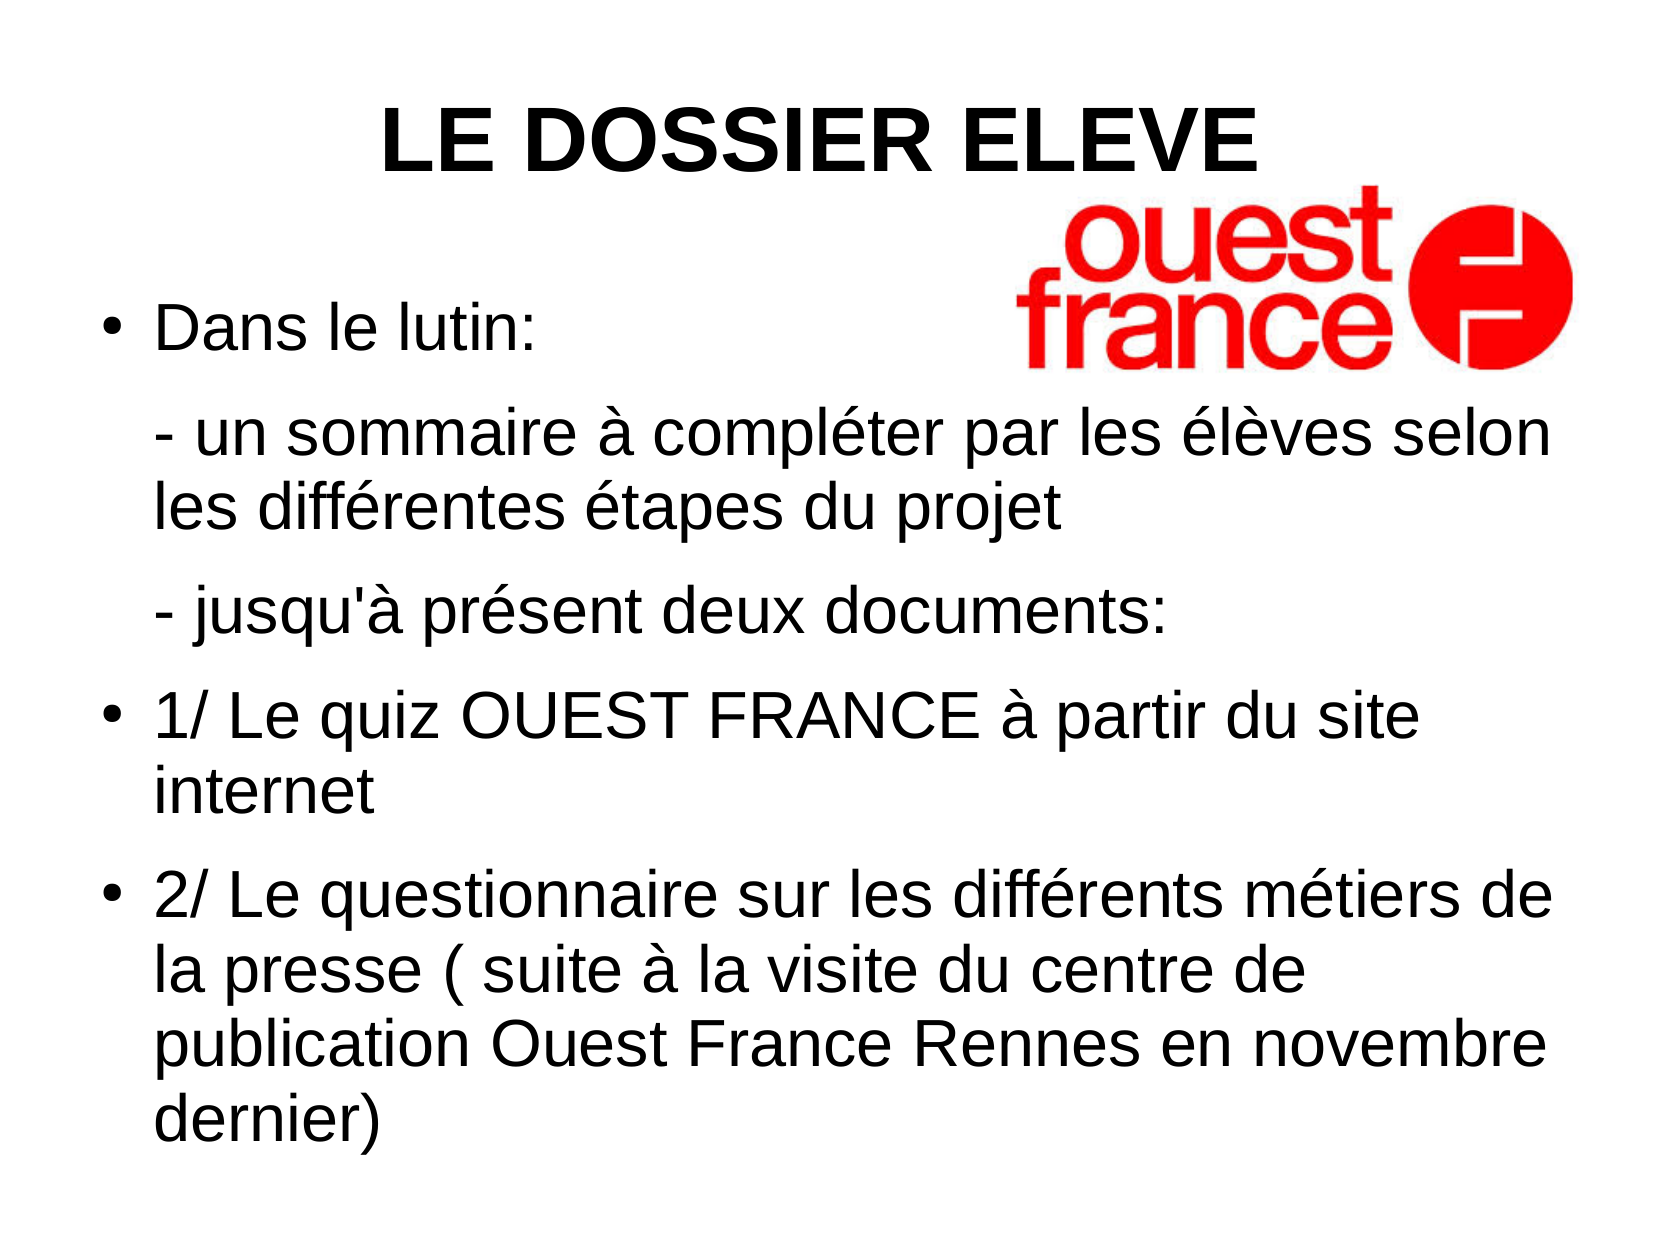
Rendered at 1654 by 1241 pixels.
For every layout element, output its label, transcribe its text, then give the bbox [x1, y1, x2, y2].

title LE DOSSIER ELEVE [76, 43, 1565, 237]
list Dans le lutin: - un sommaire à compléter par les élèves selon les différentes étapes du projet - jusqu'à présent deux documents: 1/ Le quiz OUEST FRANCE à partir du site internet 2/ Le questionnaire sur les différents métiers de la presse ( suite à la visite du centre de publication Ouest France Rennes en novembre dernier) [82, 290, 1571, 1157]
picture [1003, 172, 1587, 384]
